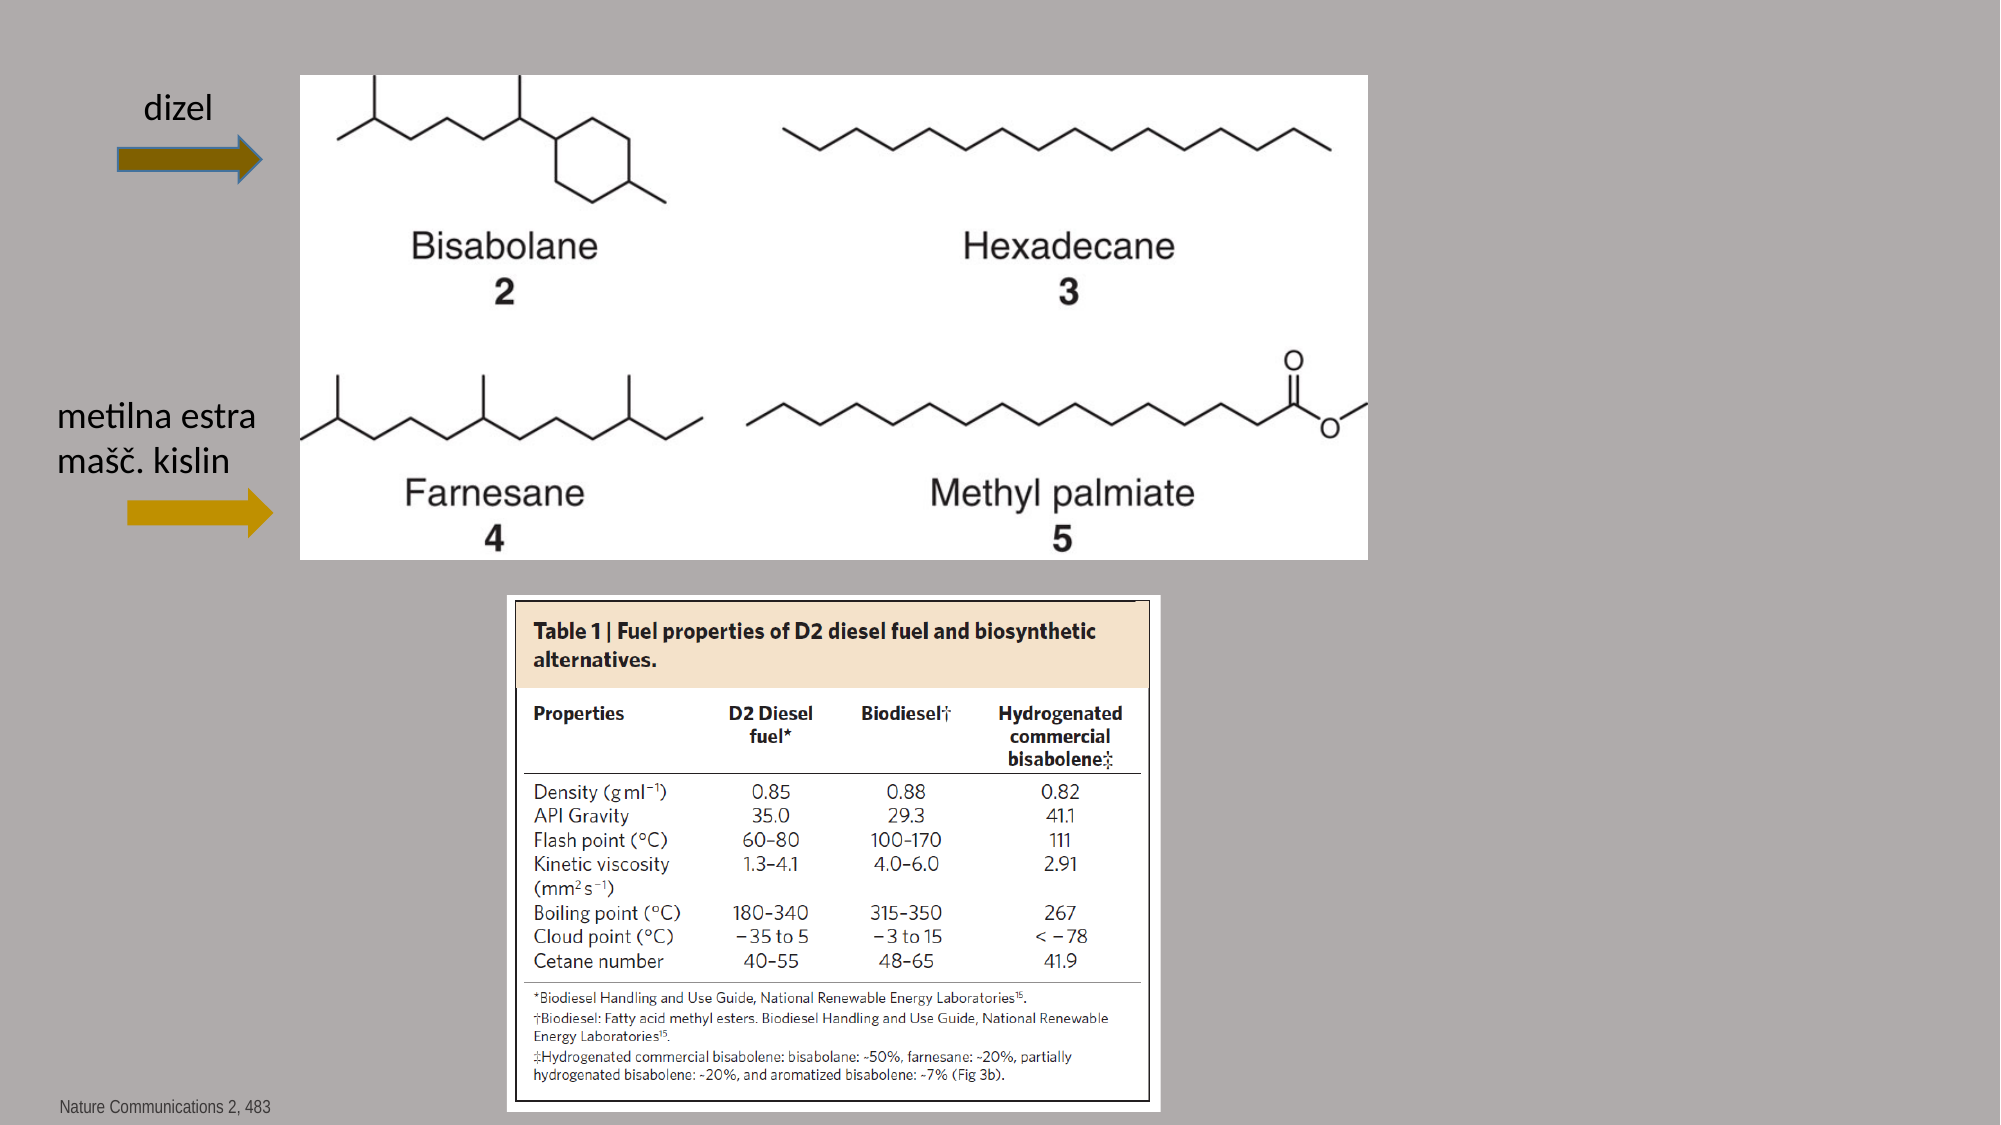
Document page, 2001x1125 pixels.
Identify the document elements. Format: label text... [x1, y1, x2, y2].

text_box [117, 136, 262, 183]
picture [300, 75, 1368, 560]
text_box metilna estra mašč. kislin [42, 384, 281, 489]
text_box dizel [129, 75, 229, 136]
text_box Nature Communications 2, 483 [40, 1087, 1041, 1125]
text_box [128, 490, 273, 536]
picture [506, 595, 1161, 1112]
